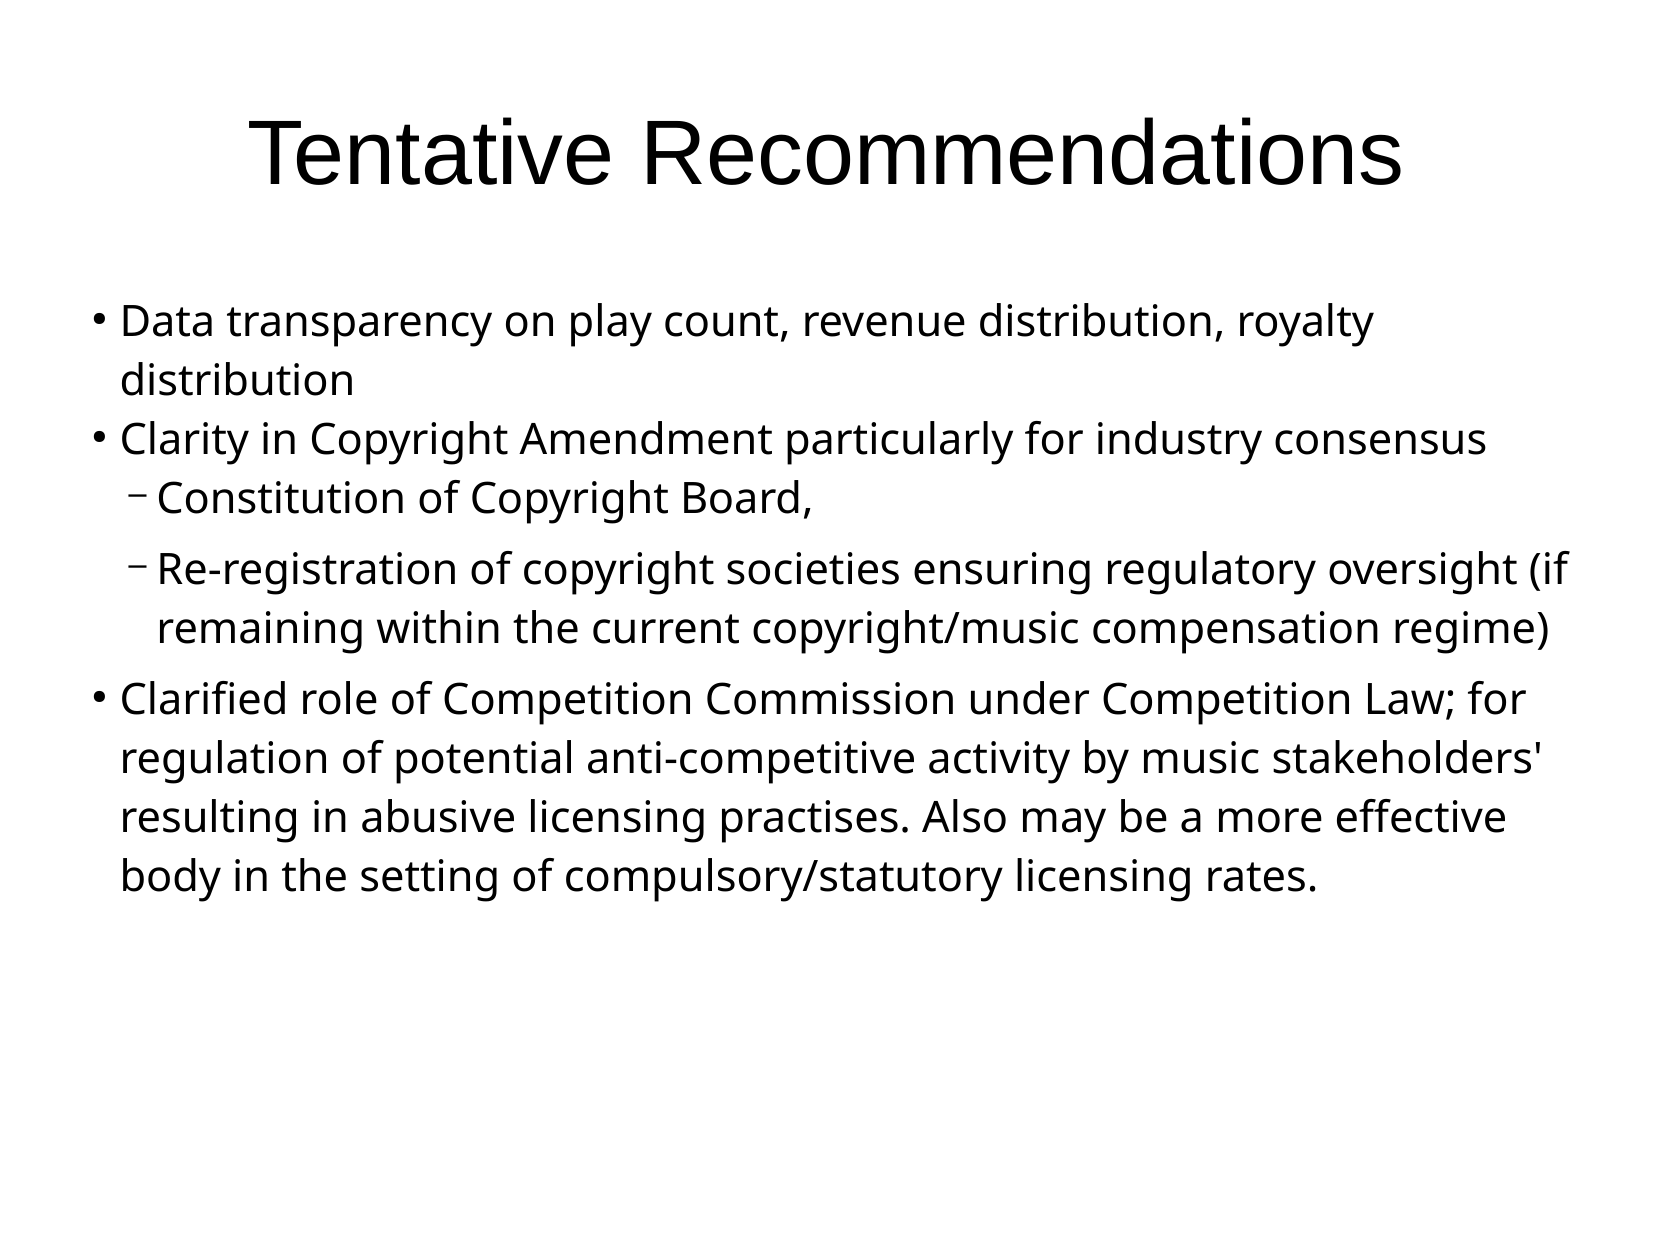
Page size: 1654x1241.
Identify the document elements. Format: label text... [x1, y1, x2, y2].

title Tentative Recommendations [82, 49, 1571, 257]
list Data transparency on play count, revenue distribution, royalty distribution Clarity in Copyright Amendment particularly for industry consensus Constitution of Copyright Board, Re-registration of copyright societies ensuring regulatory oversight (if remaining within the current copyright/music compensation regime) Clarified role of Competition Commission under Competition Law; for regulation of potential anti-competitive activity by music stakeholders' resulting in abusive licensing practises. Also may be a more effective body in the setting of compulsory/statutory licensing rates. [82, 290, 1571, 1010]
